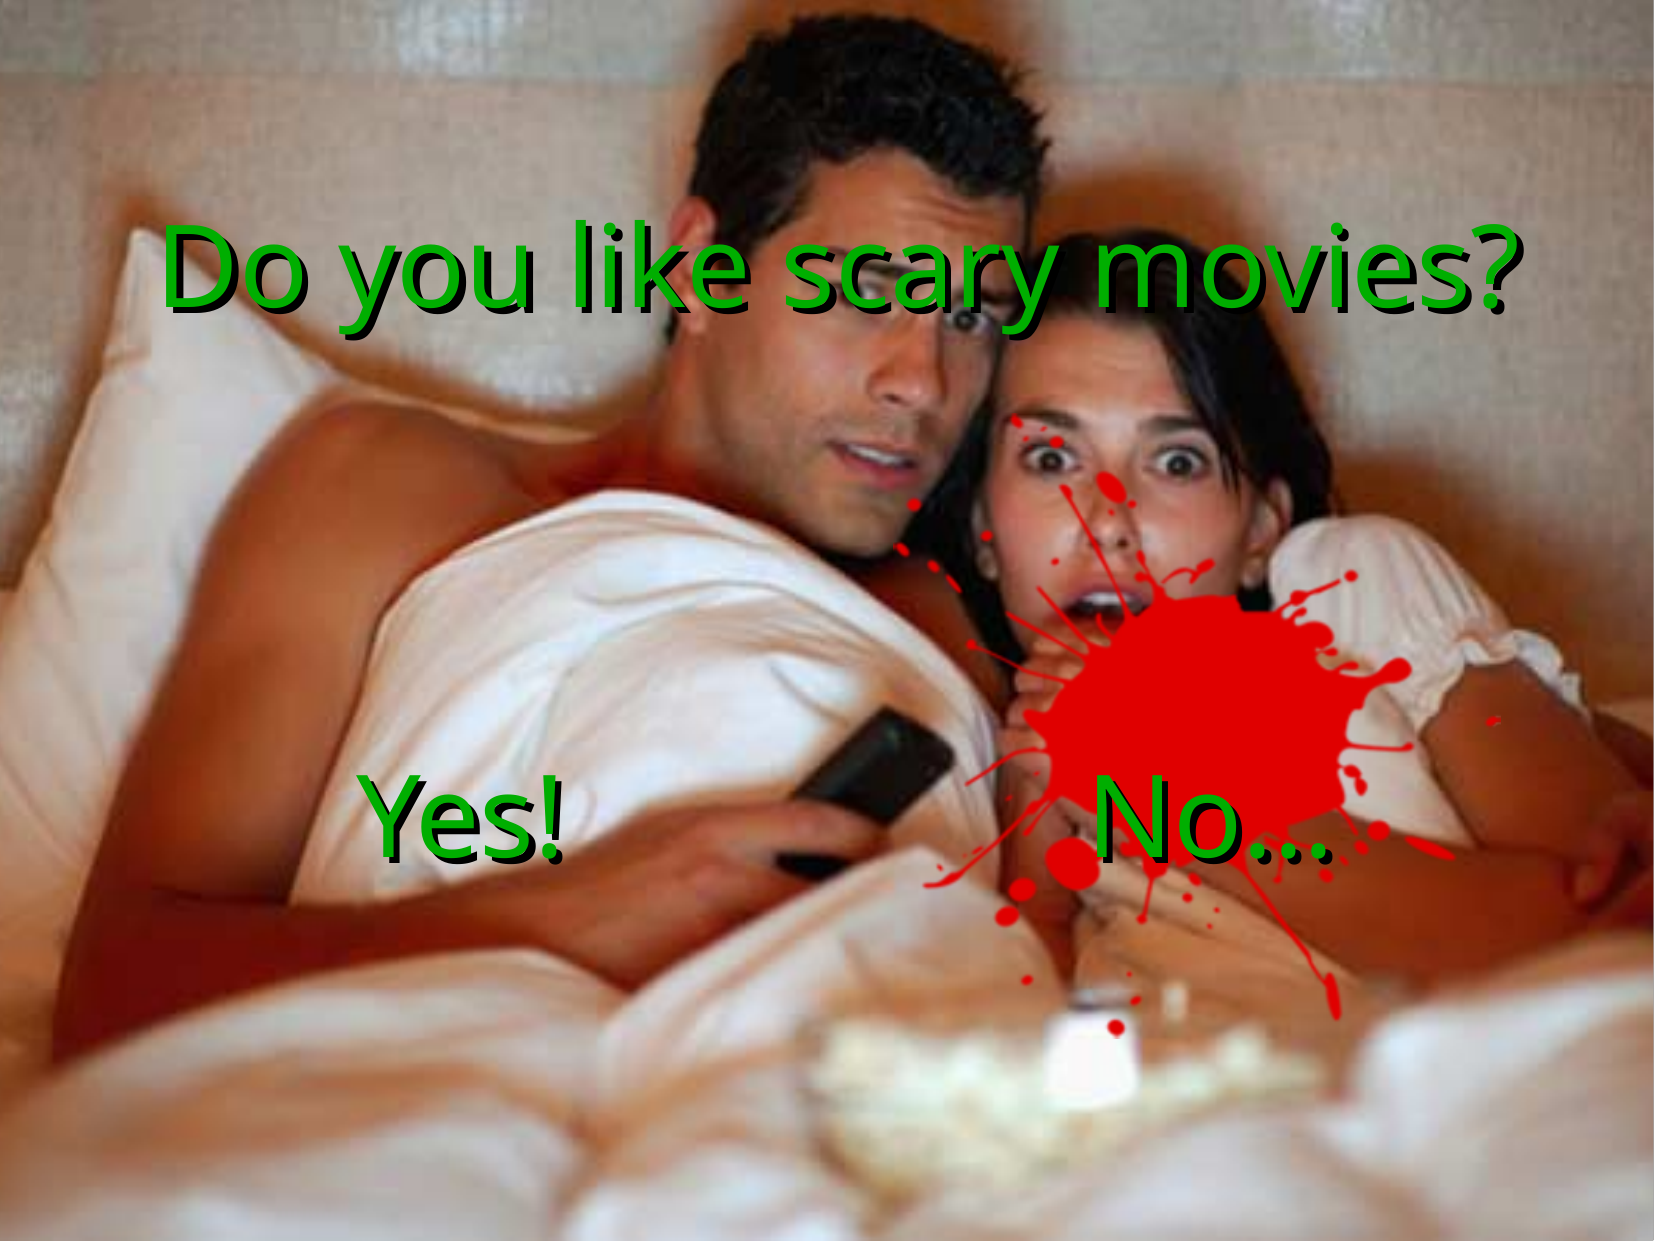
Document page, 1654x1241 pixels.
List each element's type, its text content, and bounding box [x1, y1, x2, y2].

text_box No... [1051, 649, 1371, 798]
text_box Yes! [295, 649, 626, 798]
picture [0, 0, 1654, 1241]
text_box Do you like scary movies? [35, 99, 1642, 249]
